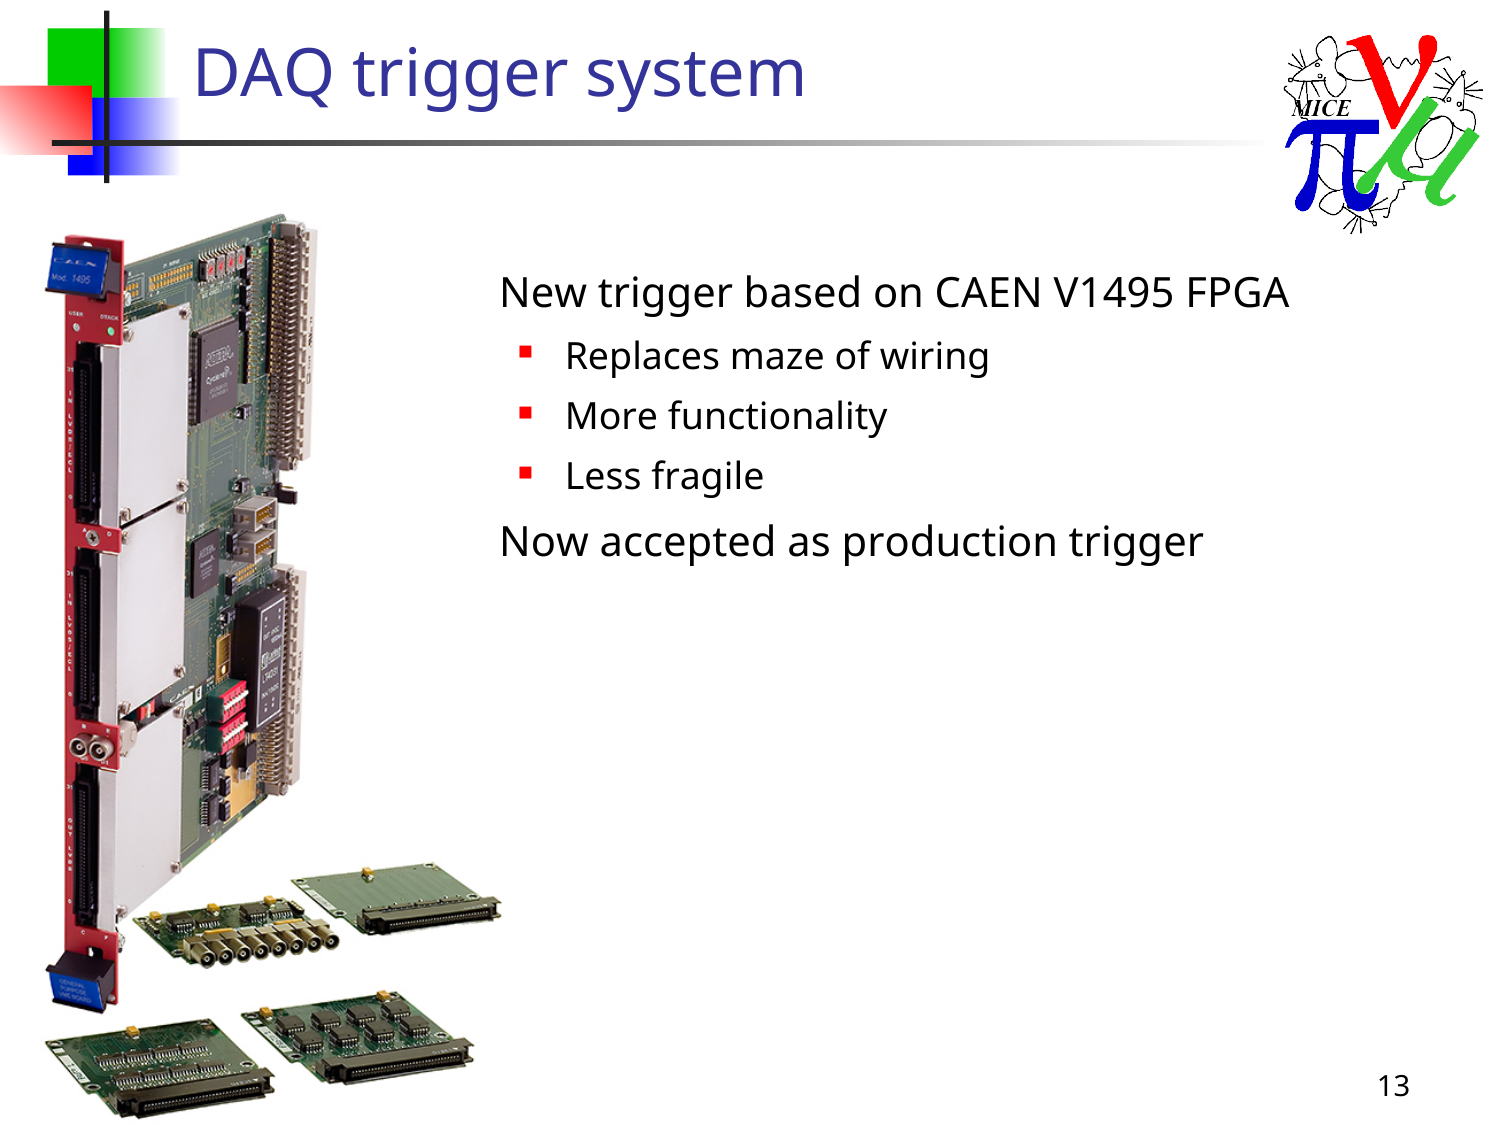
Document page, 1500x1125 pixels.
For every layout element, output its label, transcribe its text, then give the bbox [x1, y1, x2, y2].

picture [1264, 5, 1500, 251]
list New trigger based on CAEN V1495 FPGA Replaces maze of wiring More functionality Less fragile Now accepted as production trigger [502, 263, 1382, 532]
picture [30, 206, 502, 1125]
title DAQ trigger system [191, 0, 1471, 164]
